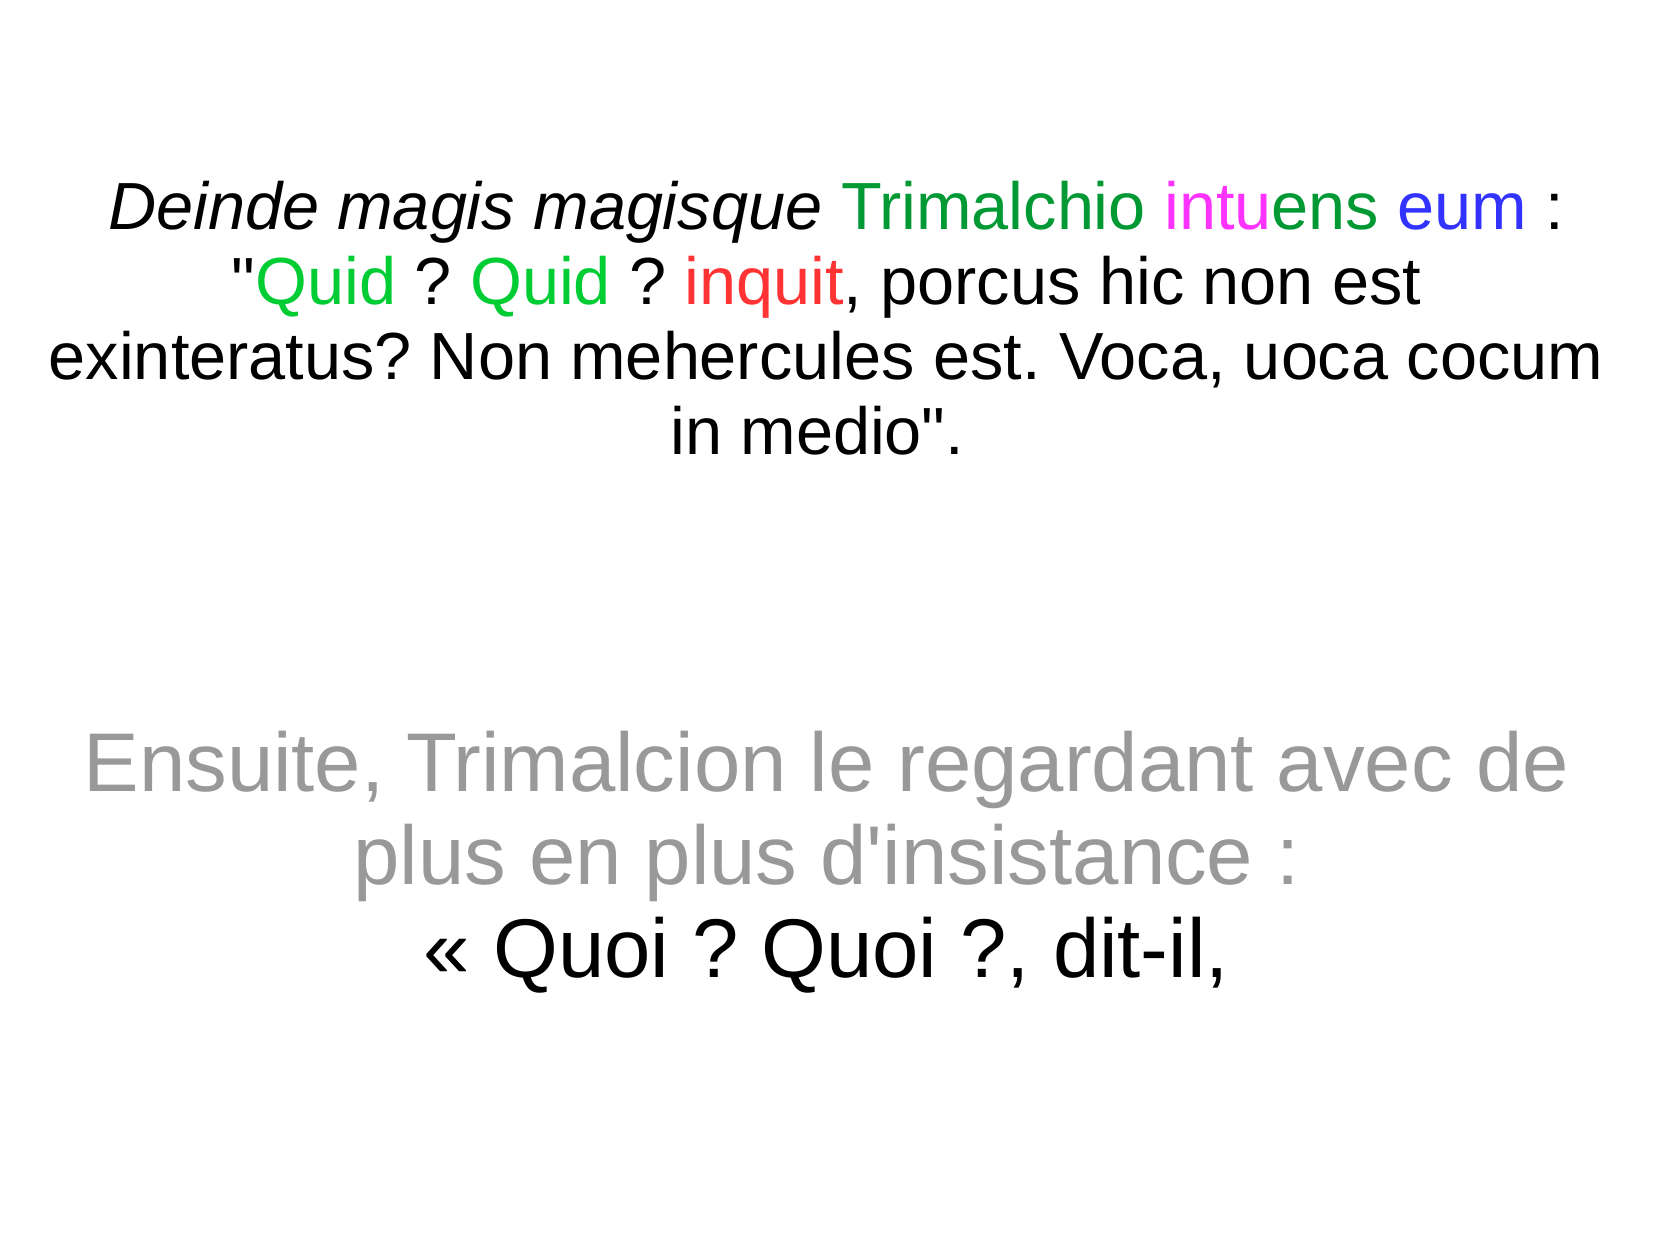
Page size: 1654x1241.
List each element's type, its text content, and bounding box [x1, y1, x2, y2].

title Deinde magis magisque Trimalchio intuens eum : "Quid ? Quid ? inquit, porcus hic non est exinteratus? Non mehercules est. Voca, uoca cocum in medio". [47, 35, 1607, 603]
subtitle Ensuite, Trimalcion le regardant avec de plus en plus d'insistance : « Quoi ? Quoi ?, dit-il, [82, 529, 1571, 1182]
